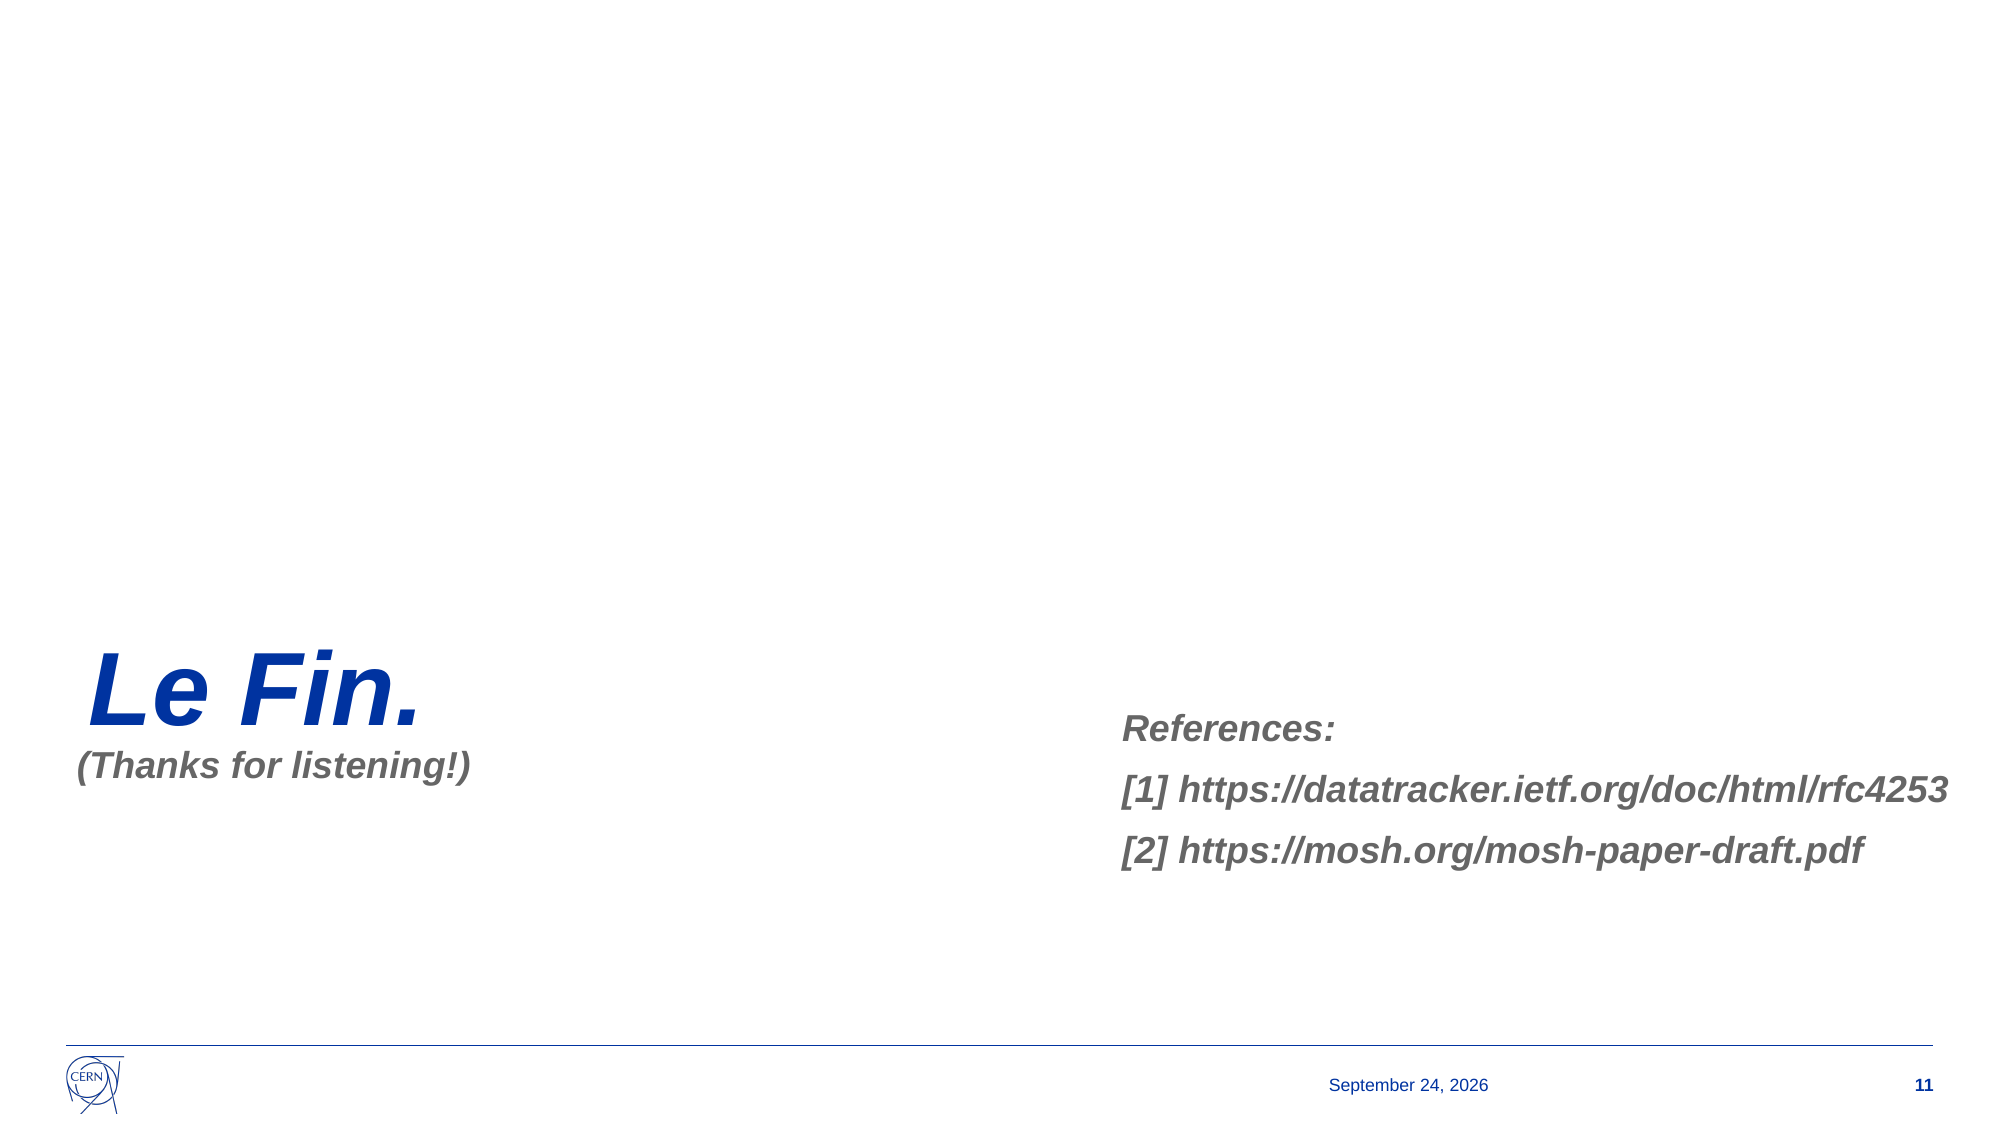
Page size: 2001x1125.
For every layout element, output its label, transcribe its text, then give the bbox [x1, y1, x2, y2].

list References: [1] https://datatracker.ietf.org/doc/html/rfc4253 [2] https://mosh.org/mosh-paper-draft.pdf [1122, 708, 2000, 955]
list (Thanks for listening!) [76, 746, 1944, 993]
title Le Fin. [88, 280, 1955, 746]
